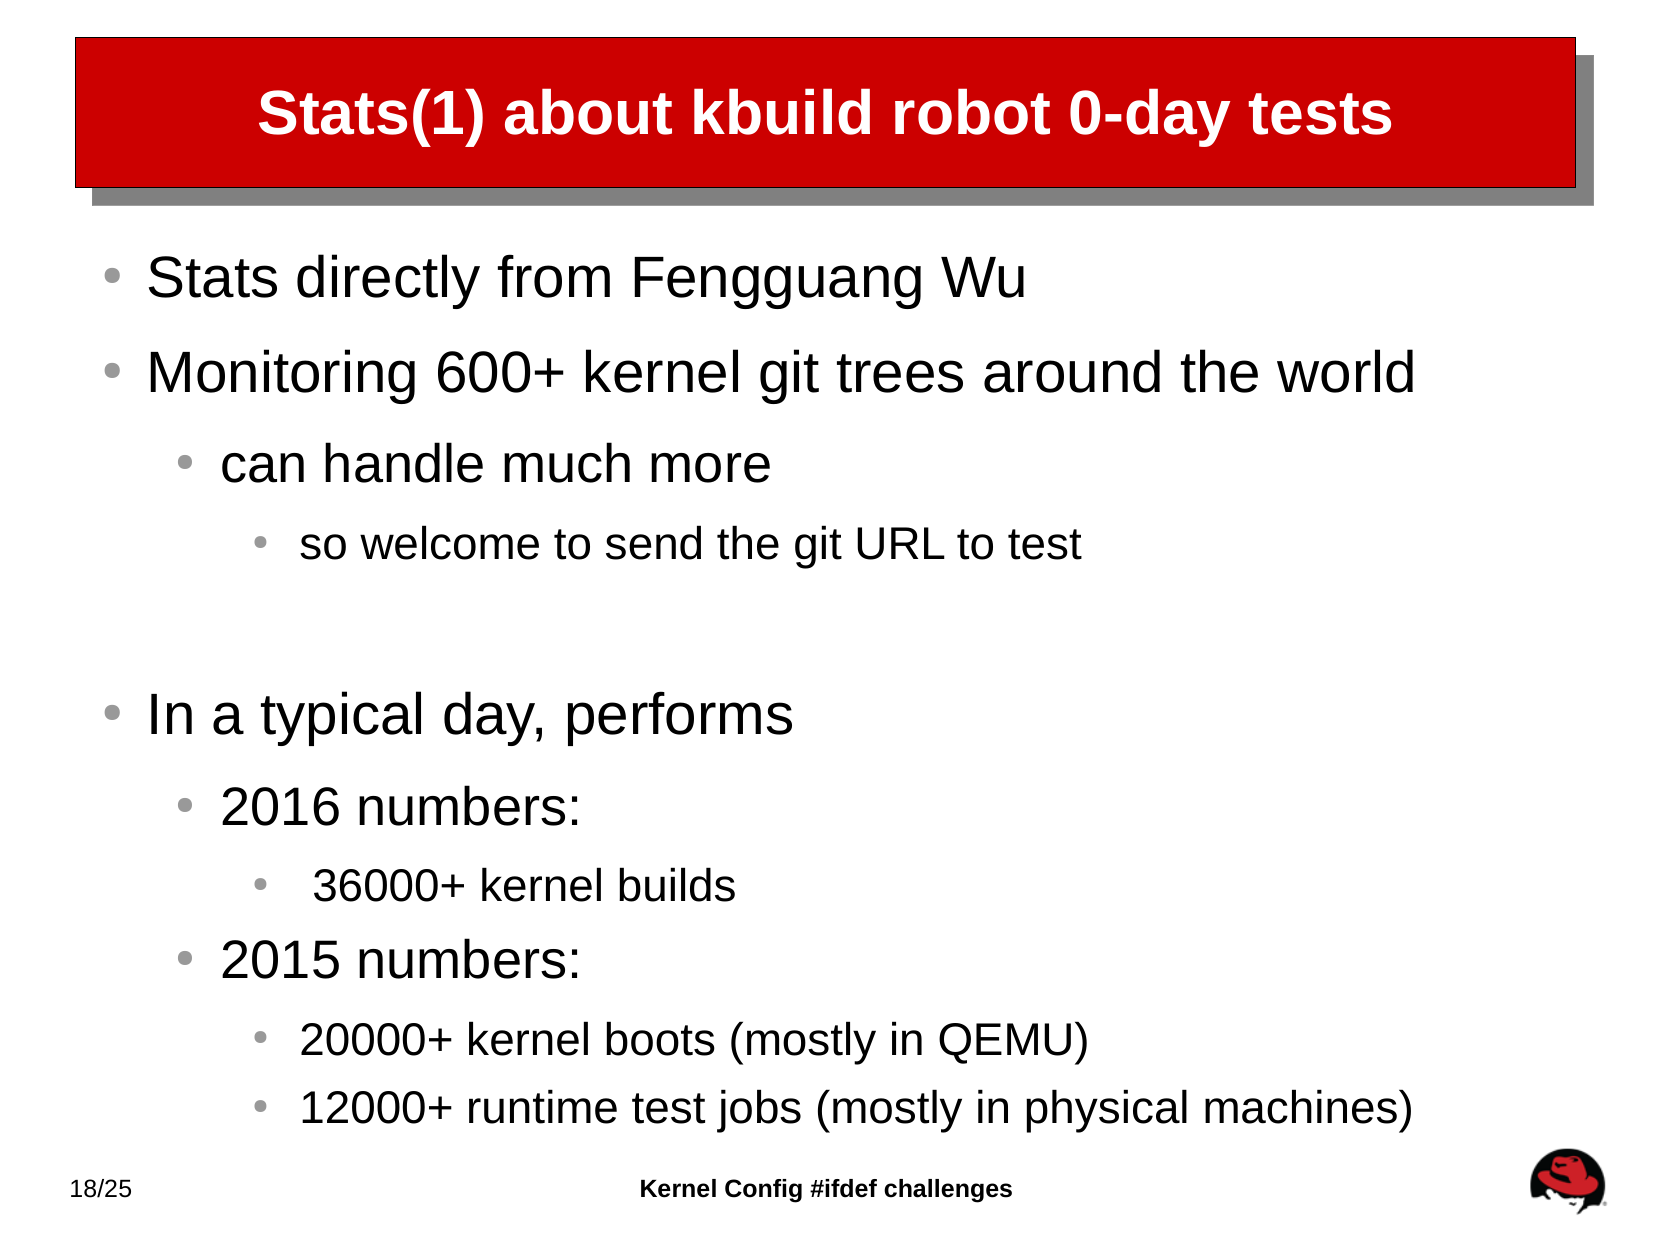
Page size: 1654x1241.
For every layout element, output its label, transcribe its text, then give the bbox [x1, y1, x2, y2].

title Stats(1) about kbuild robot 0-day tests [82, 37, 1571, 188]
picture [1529, 1146, 1613, 1224]
list Stats directly from Fengguang Wu Monitoring 600+ kernel git trees around the world can handle much more so welcome to send the git URL to test In a typical day, performs 2016 numbers: 36000+ kernel builds 2015 numbers: 20000+ kernel boots (mostly in QEMU) 12000+ runtime test jobs (mostly in physical machines) [86, 244, 1576, 1134]
